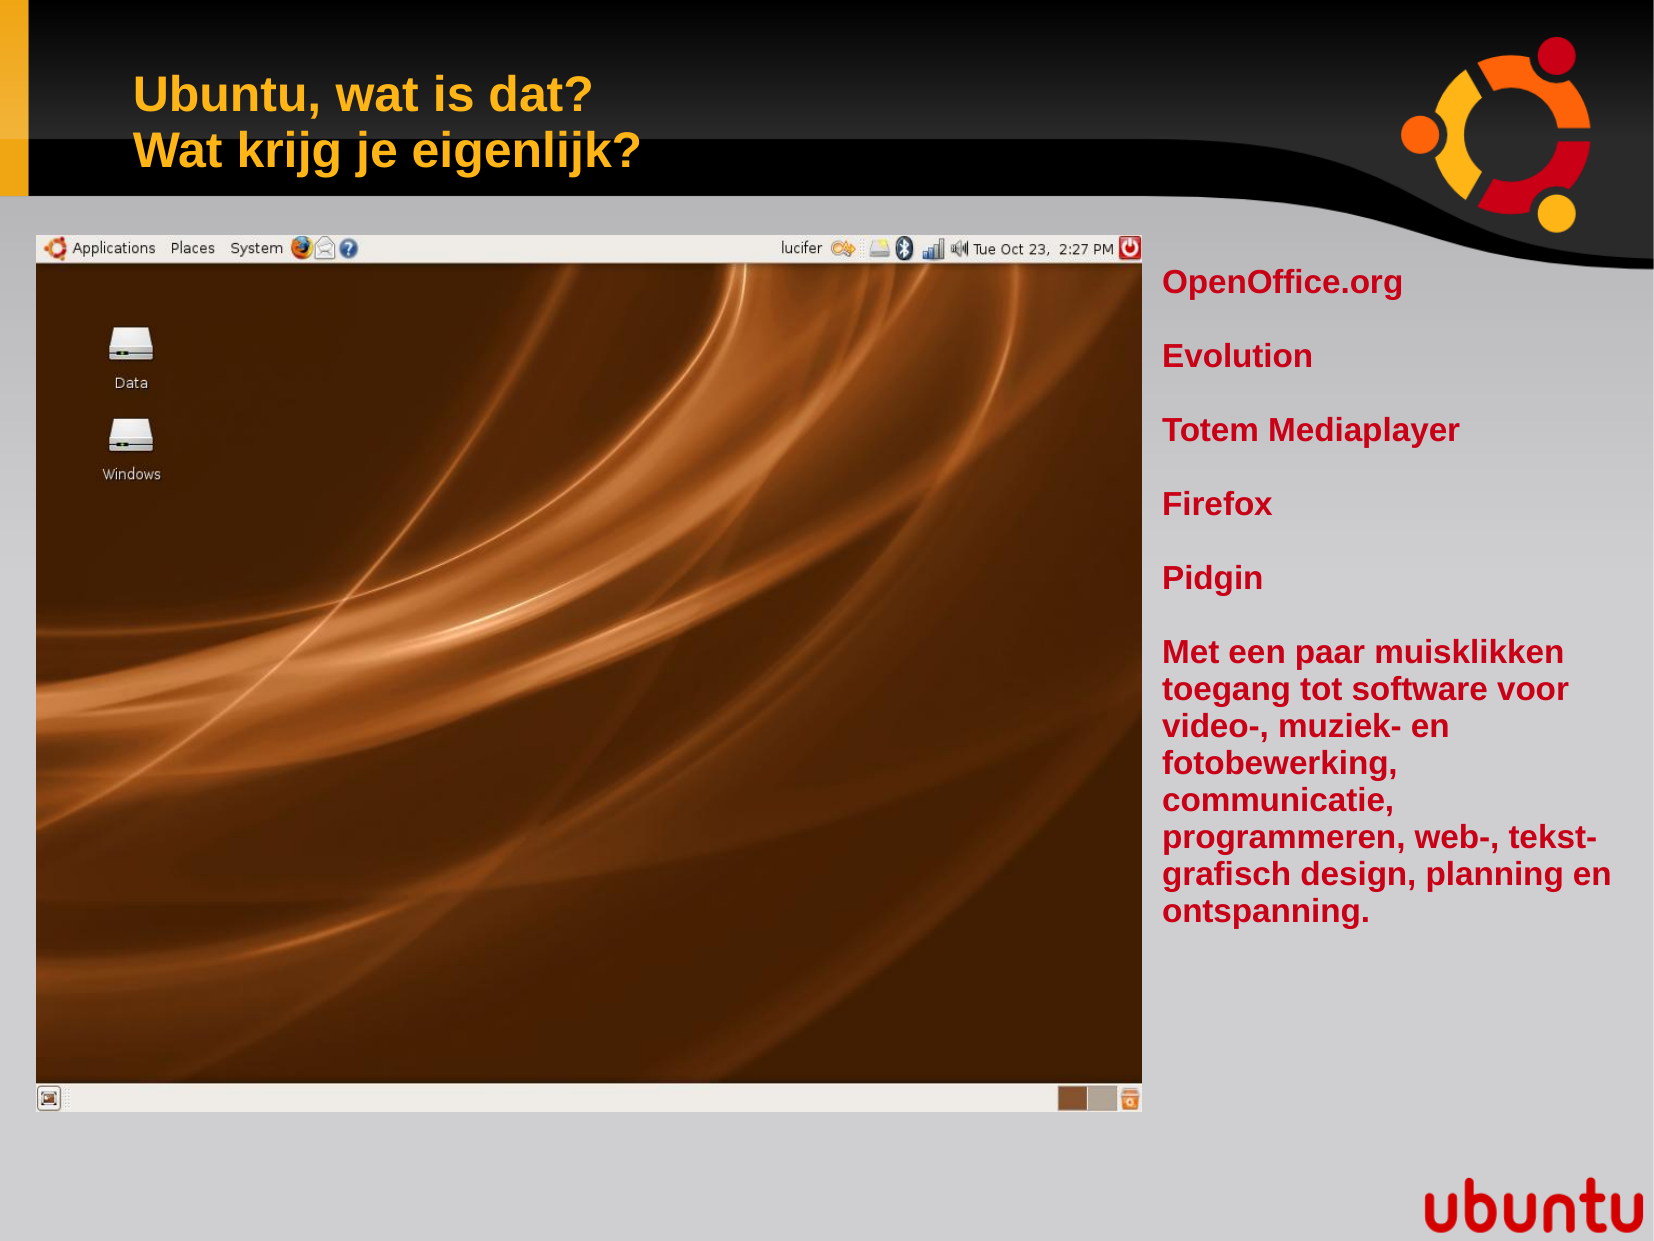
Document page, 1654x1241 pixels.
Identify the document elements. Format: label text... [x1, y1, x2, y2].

text_box Ubuntu, wat is dat? Wat krijg je eigenlijk? [118, 59, 1093, 188]
text_box OpenOffice.org Evolution Totem Mediaplayer Firefox Pidgin Met een paar muisklikken toegang tot software voor video-, muziek- en fotobewerking, communicatie, programmeren, web-, tekst- grafisch design, planning en ontspanning. [1147, 256, 1654, 1101]
picture [0, 0, 1654, 1241]
